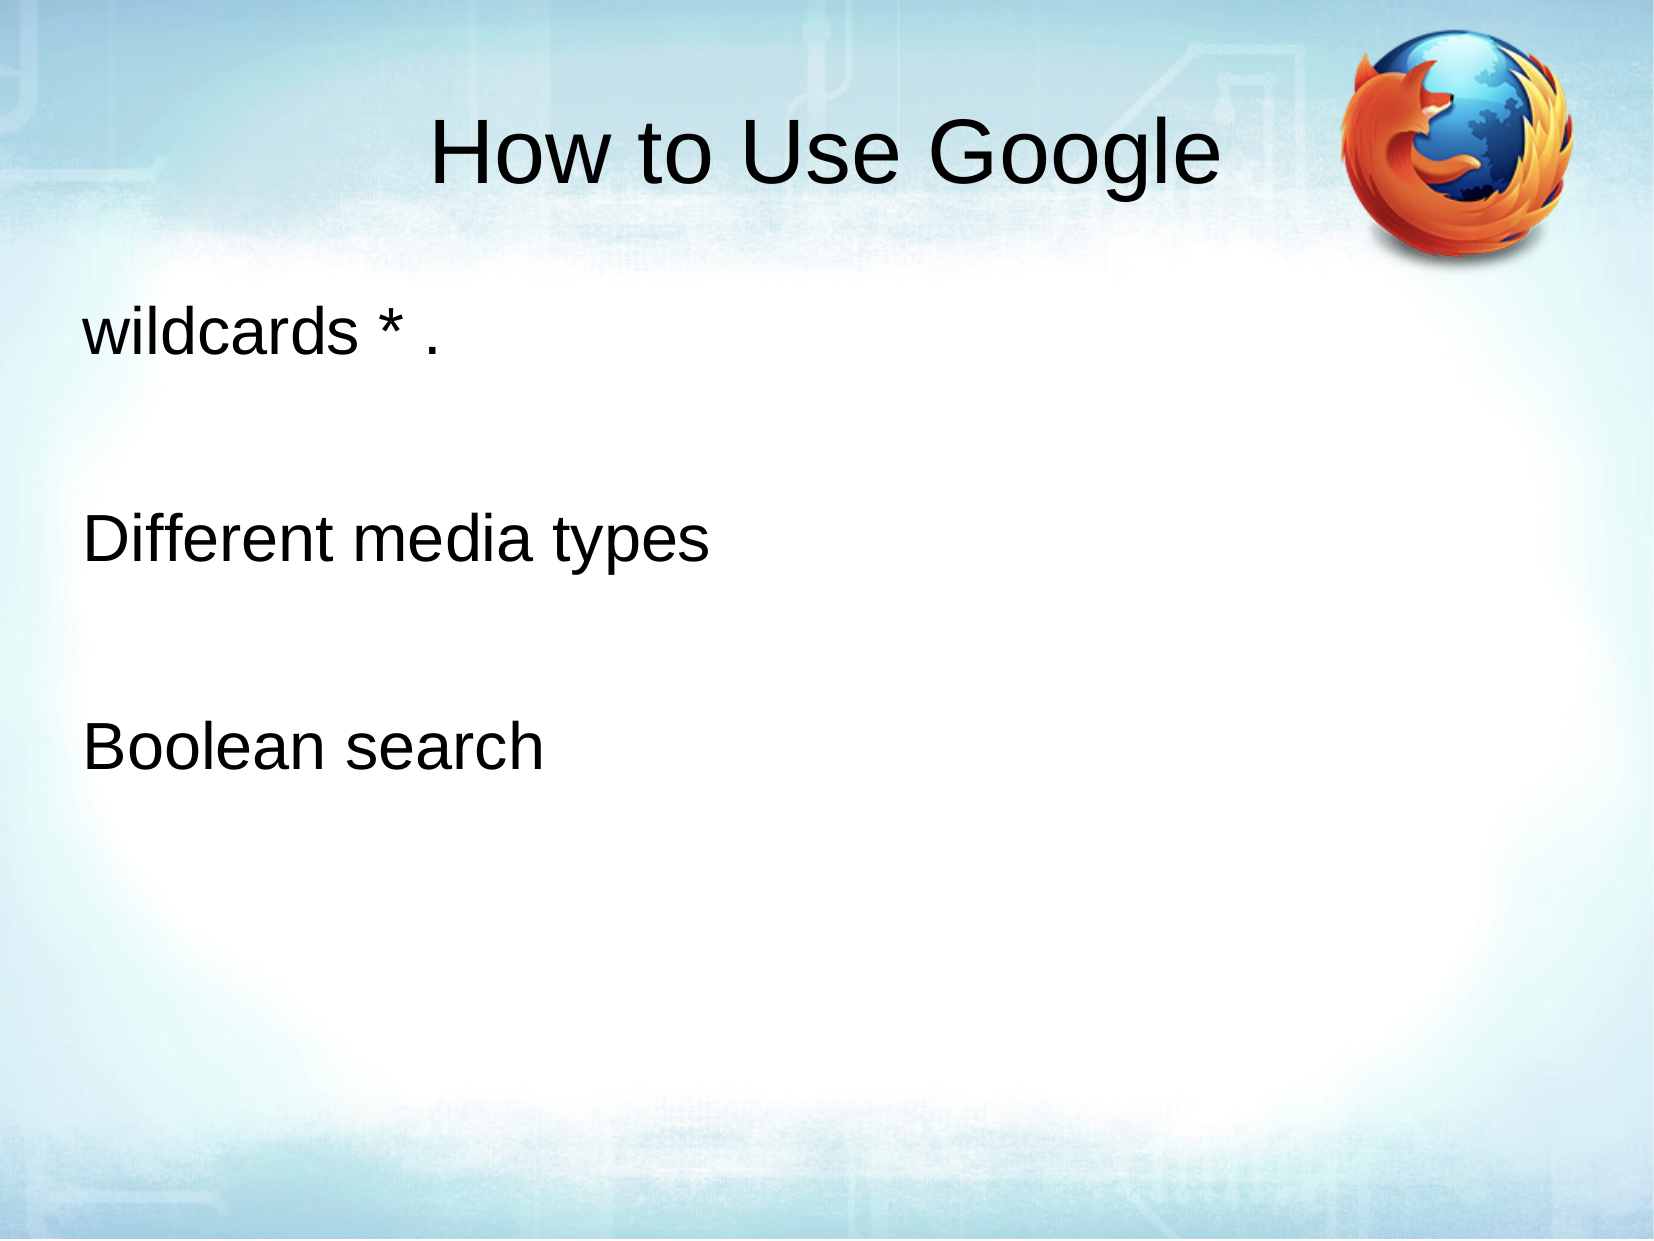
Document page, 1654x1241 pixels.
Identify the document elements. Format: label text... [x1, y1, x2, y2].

list wildcards * . Different media types Boolean search [82, 290, 1571, 1099]
title How to Use Google [82, 49, 1571, 257]
picture [0, 0, 1654, 1239]
